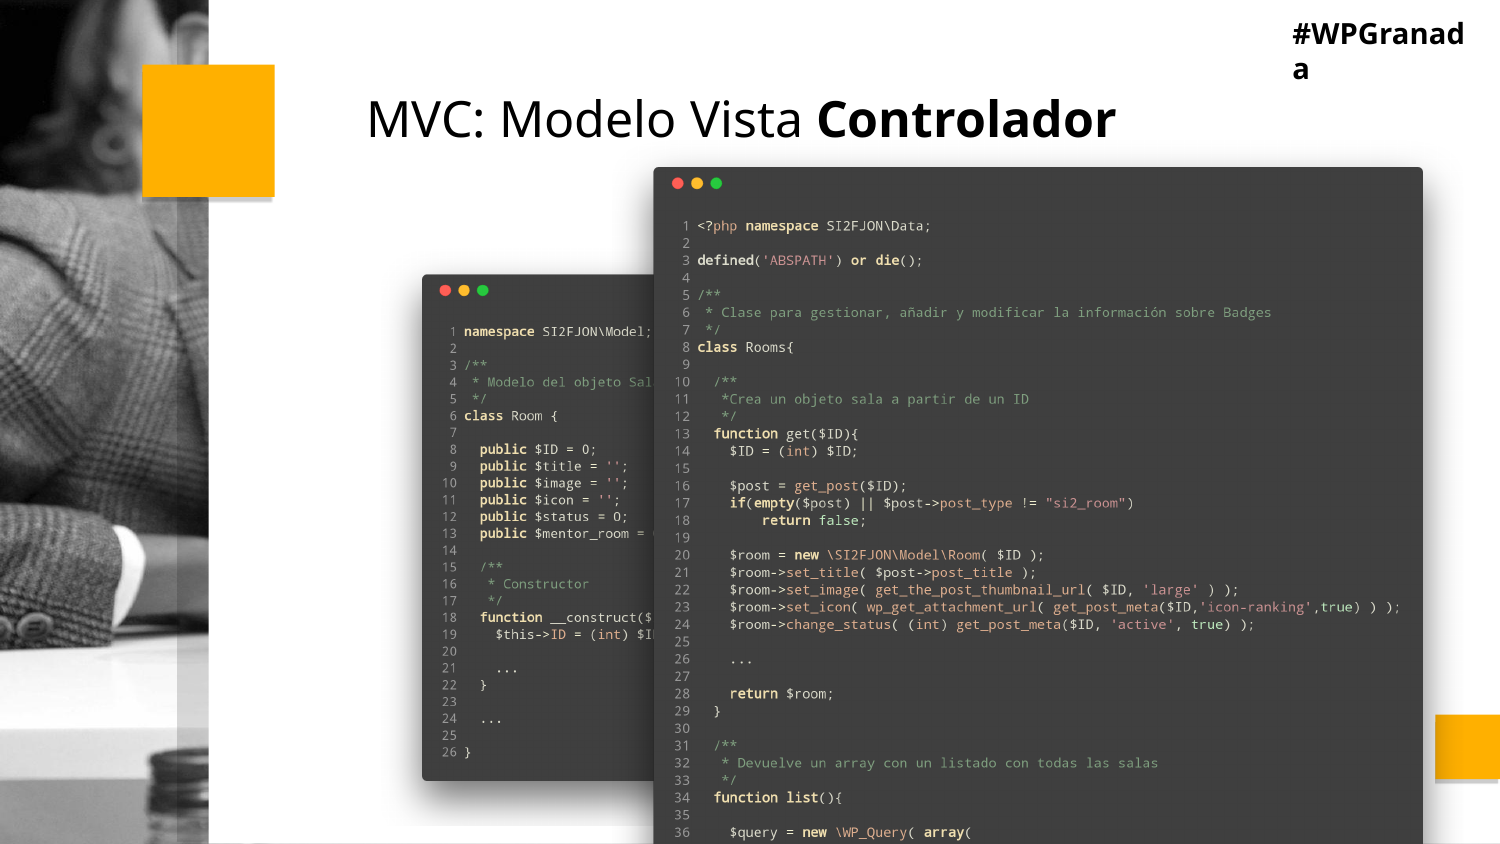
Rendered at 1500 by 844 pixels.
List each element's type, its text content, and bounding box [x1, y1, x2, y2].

text_box MVC: Modelo Vista Controlador [351, 72, 1162, 198]
text_box #WPGranada [1277, 0, 1481, 54]
picture [381, 120, 1464, 844]
picture [0, 0, 208, 844]
